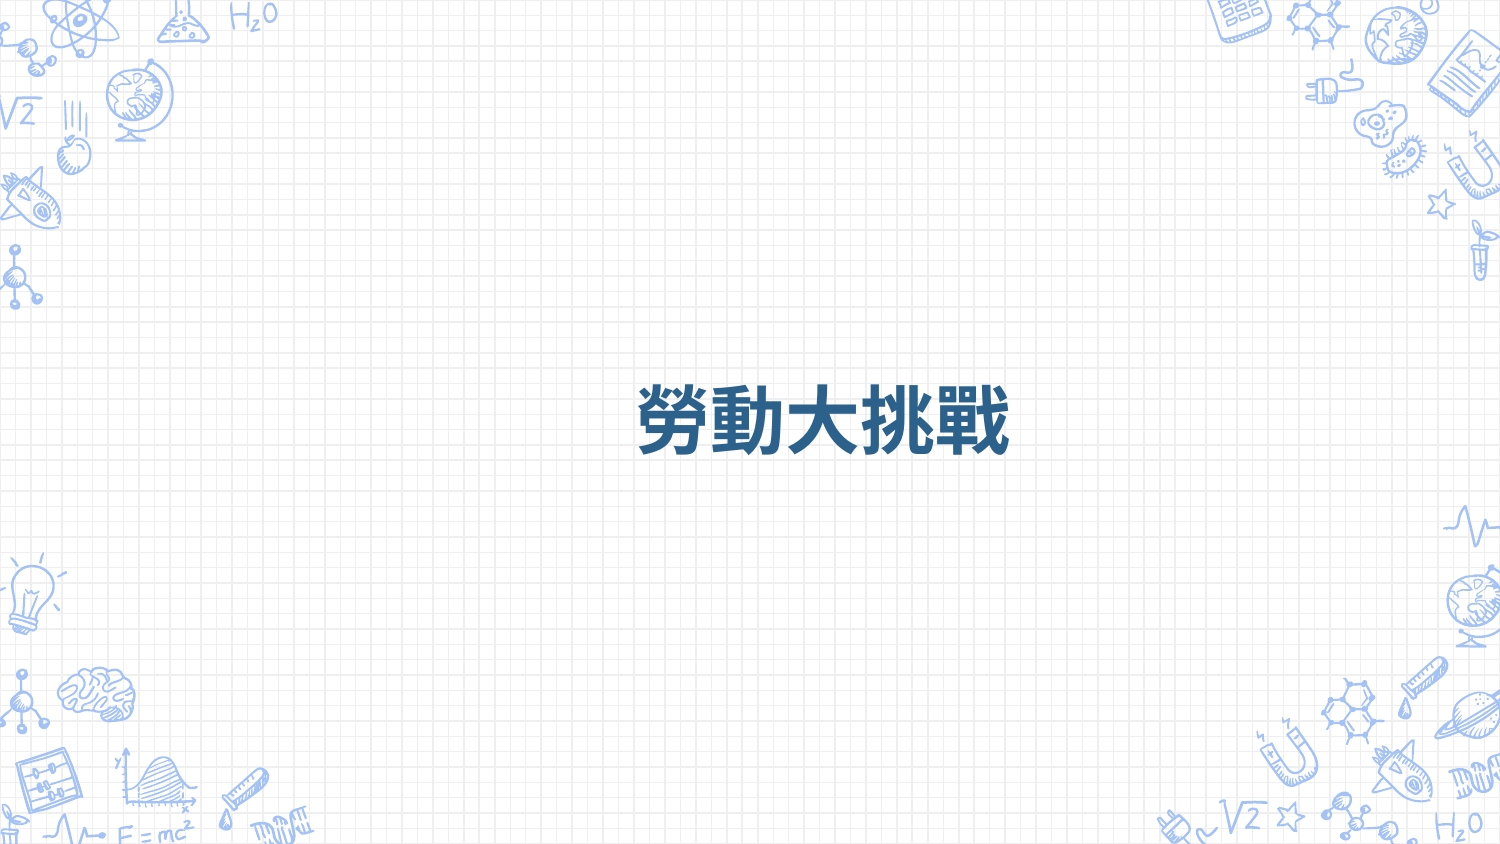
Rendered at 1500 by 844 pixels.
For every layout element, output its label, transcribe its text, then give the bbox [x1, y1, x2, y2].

list 勞動大挑戰 [620, 351, 1412, 486]
